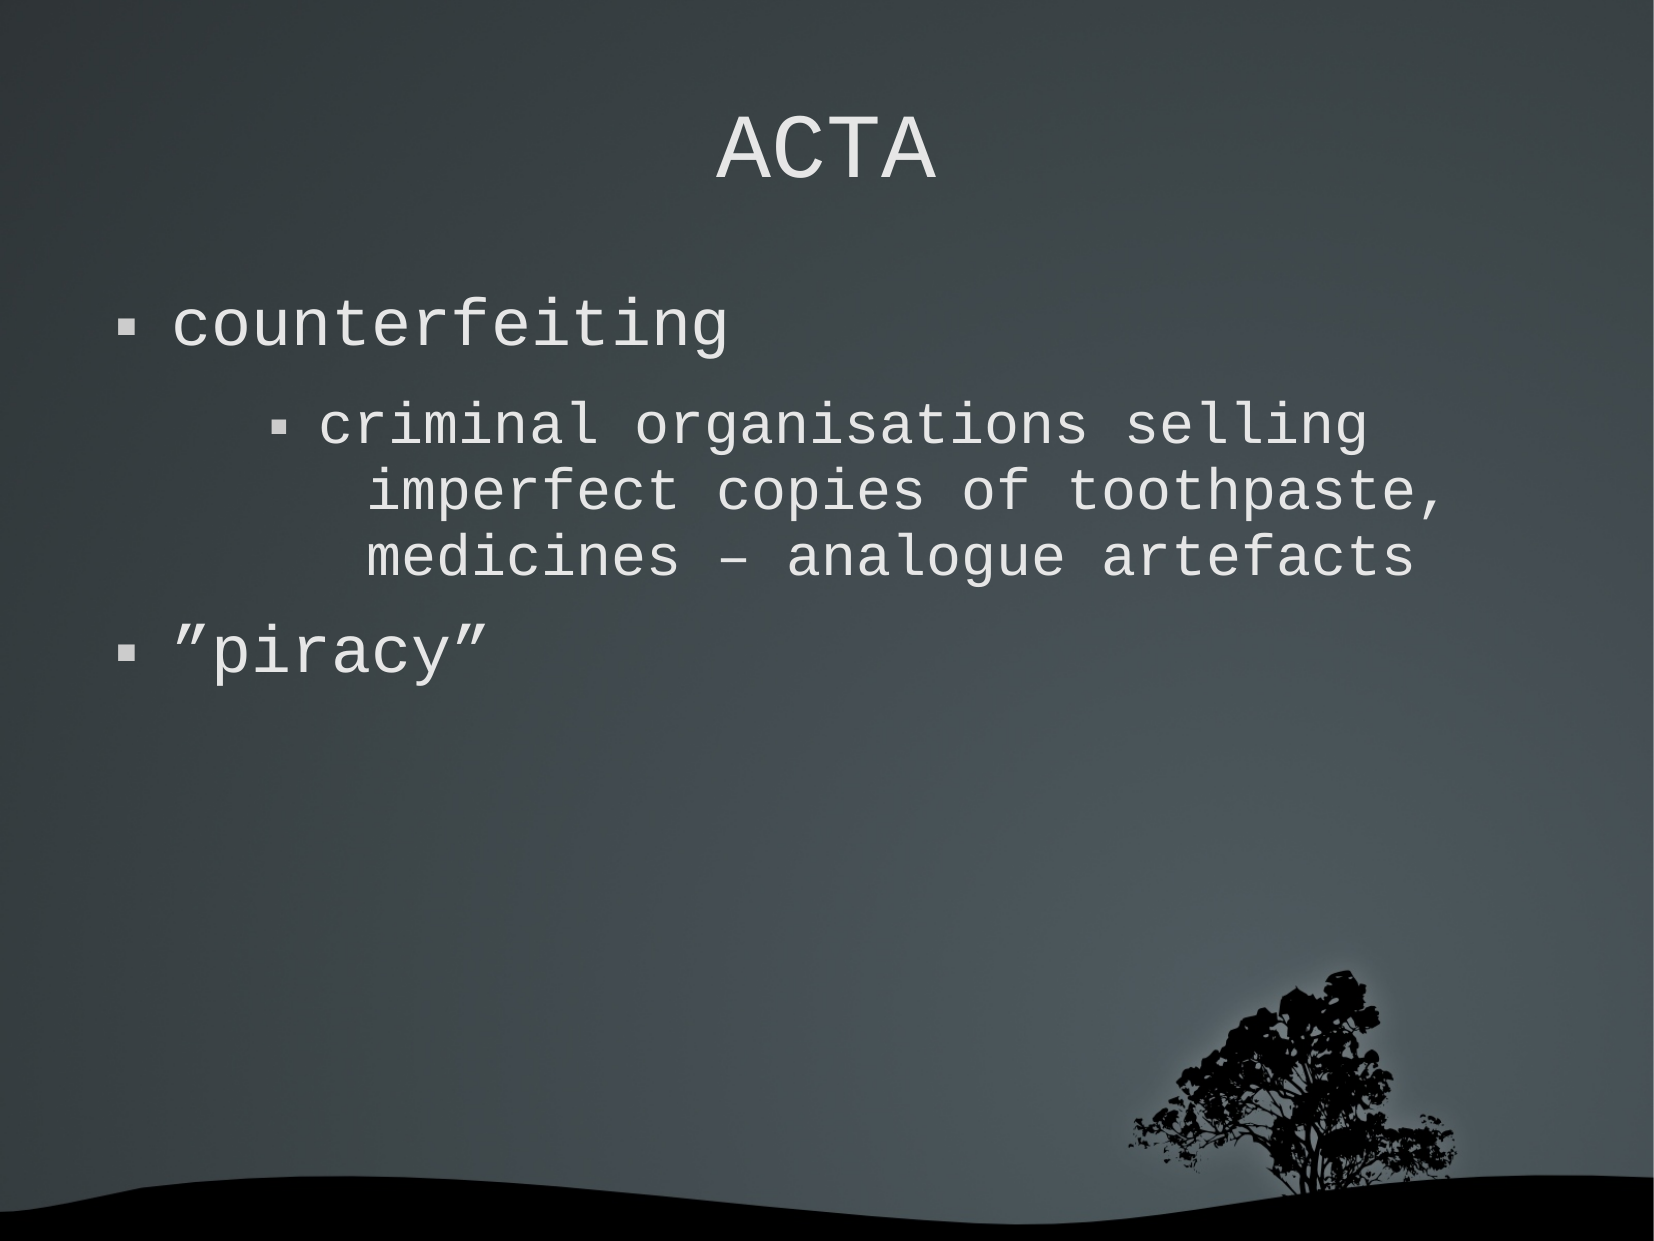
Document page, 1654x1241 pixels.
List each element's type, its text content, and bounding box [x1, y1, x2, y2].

title ACTA [82, 56, 1571, 250]
picture [0, 0, 1654, 1241]
list counterfeiting criminal organisations selling imperfect copies of toothpaste, medicines – analogue artefacts ”piracy” [82, 290, 1571, 1094]
